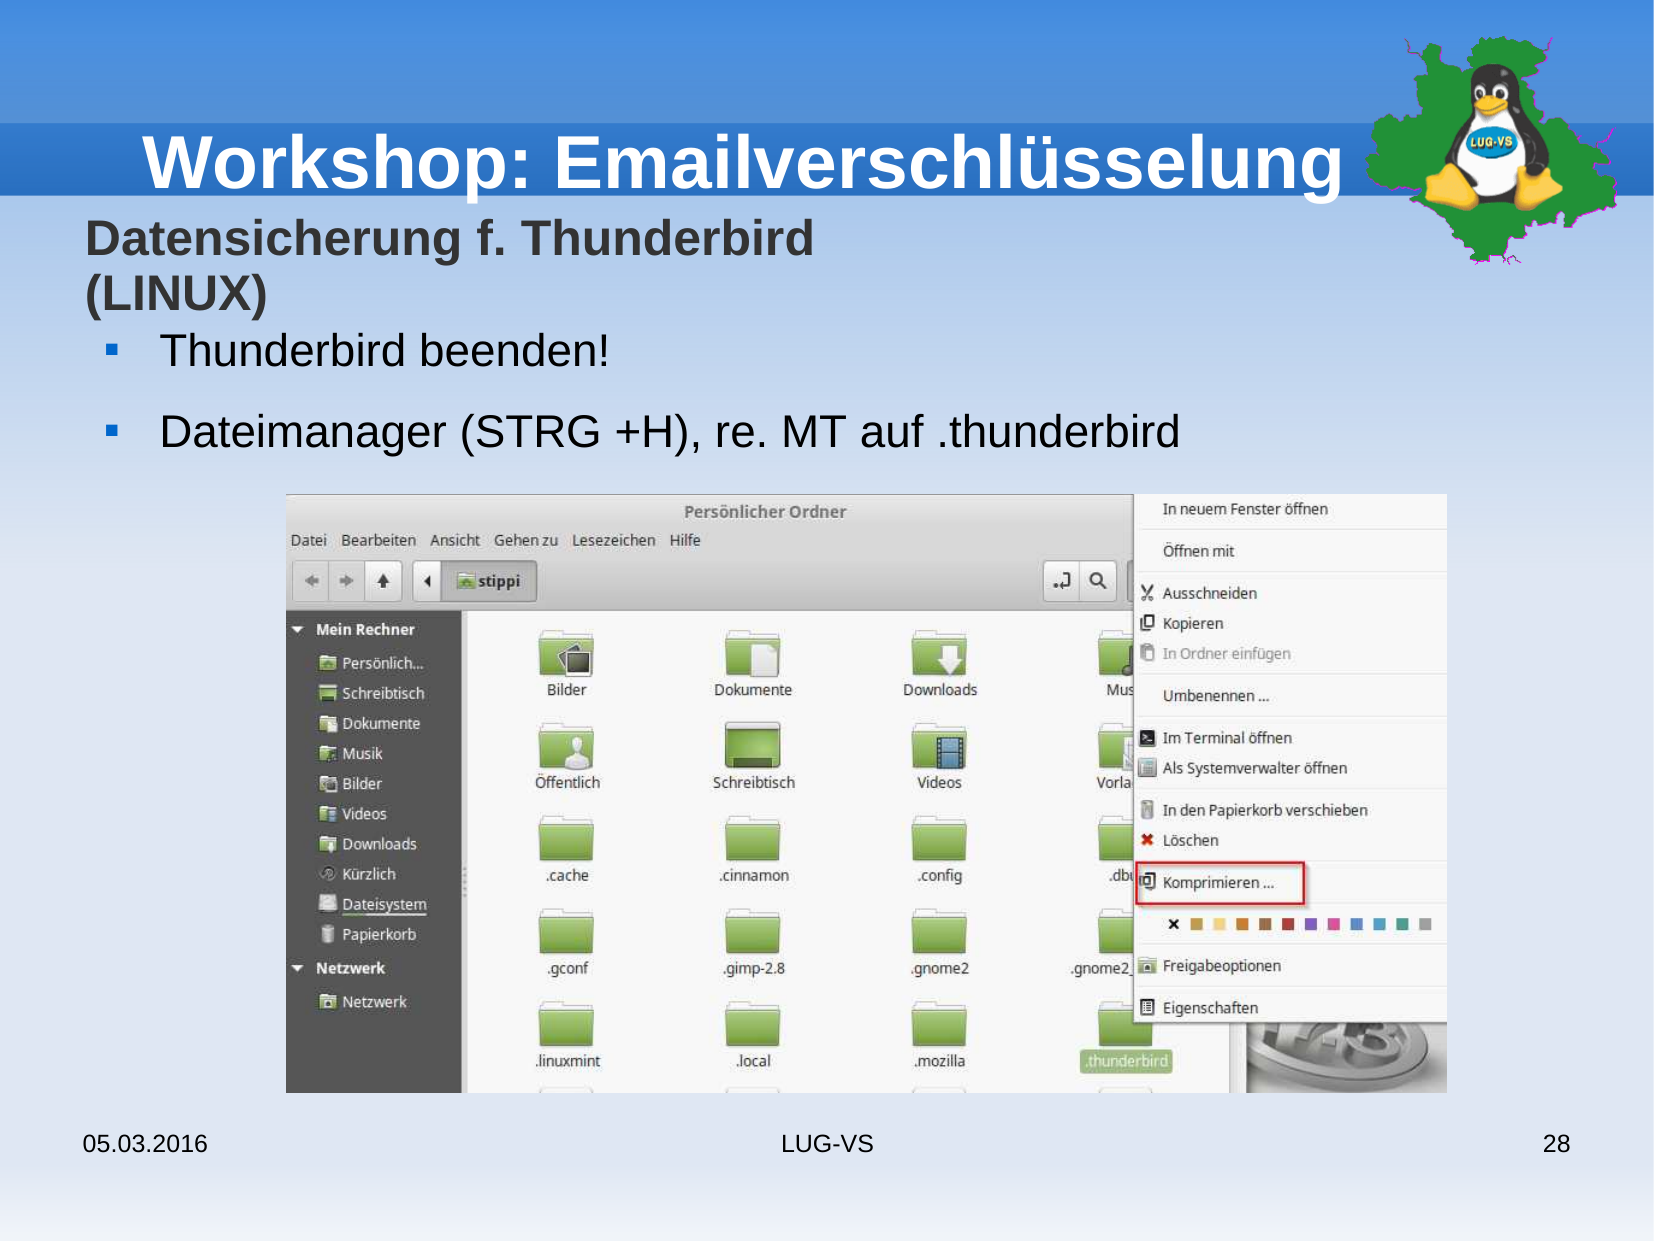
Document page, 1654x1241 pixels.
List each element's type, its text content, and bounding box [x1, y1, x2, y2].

list Thunderbird beenden! Dateimanager (STRG +H), re. MT auf .thunderbird [88, 324, 1577, 1097]
picture [0, 0, 1654, 1241]
text_box Datensicherung f. Thunderbird (LINUX) [14, 209, 981, 324]
title Workshop: Emailverschlüsselung [0, 59, 1489, 267]
picture [286, 494, 1447, 1093]
